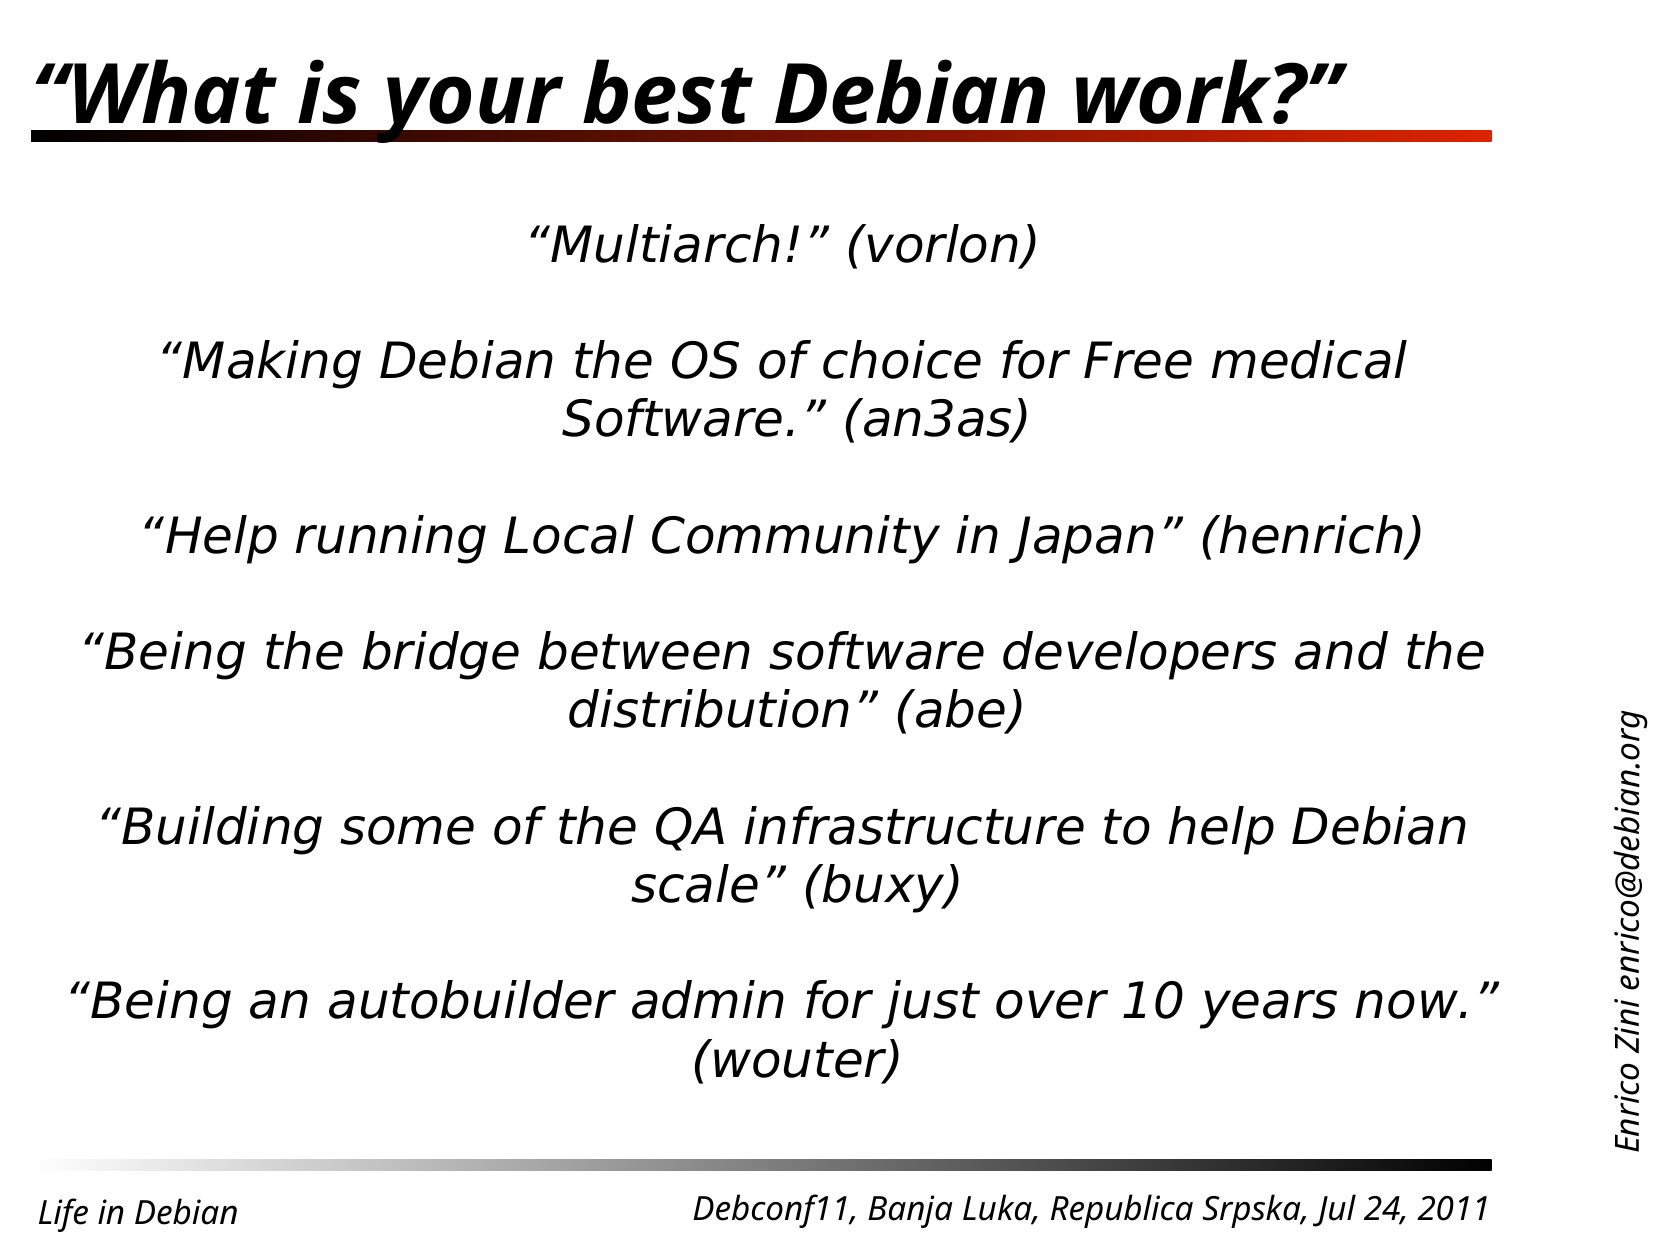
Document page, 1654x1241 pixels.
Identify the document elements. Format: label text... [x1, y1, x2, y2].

text_box “What is your best Debian work?” [31, 34, 1438, 168]
text_box “Multiarch!” (vorlon) “Making Debian the OS of choice for Free medical Software.” (an3as) “Help running Local Community in Japan” (henrich) “Being the bridge between software developers and the distribution” (abe) “Building some of the QA infrastructure to help Debian scale” (buxy) “Being an autobuilder admin for just over 10 years now.” (wouter) [30, 215, 1507, 1090]
